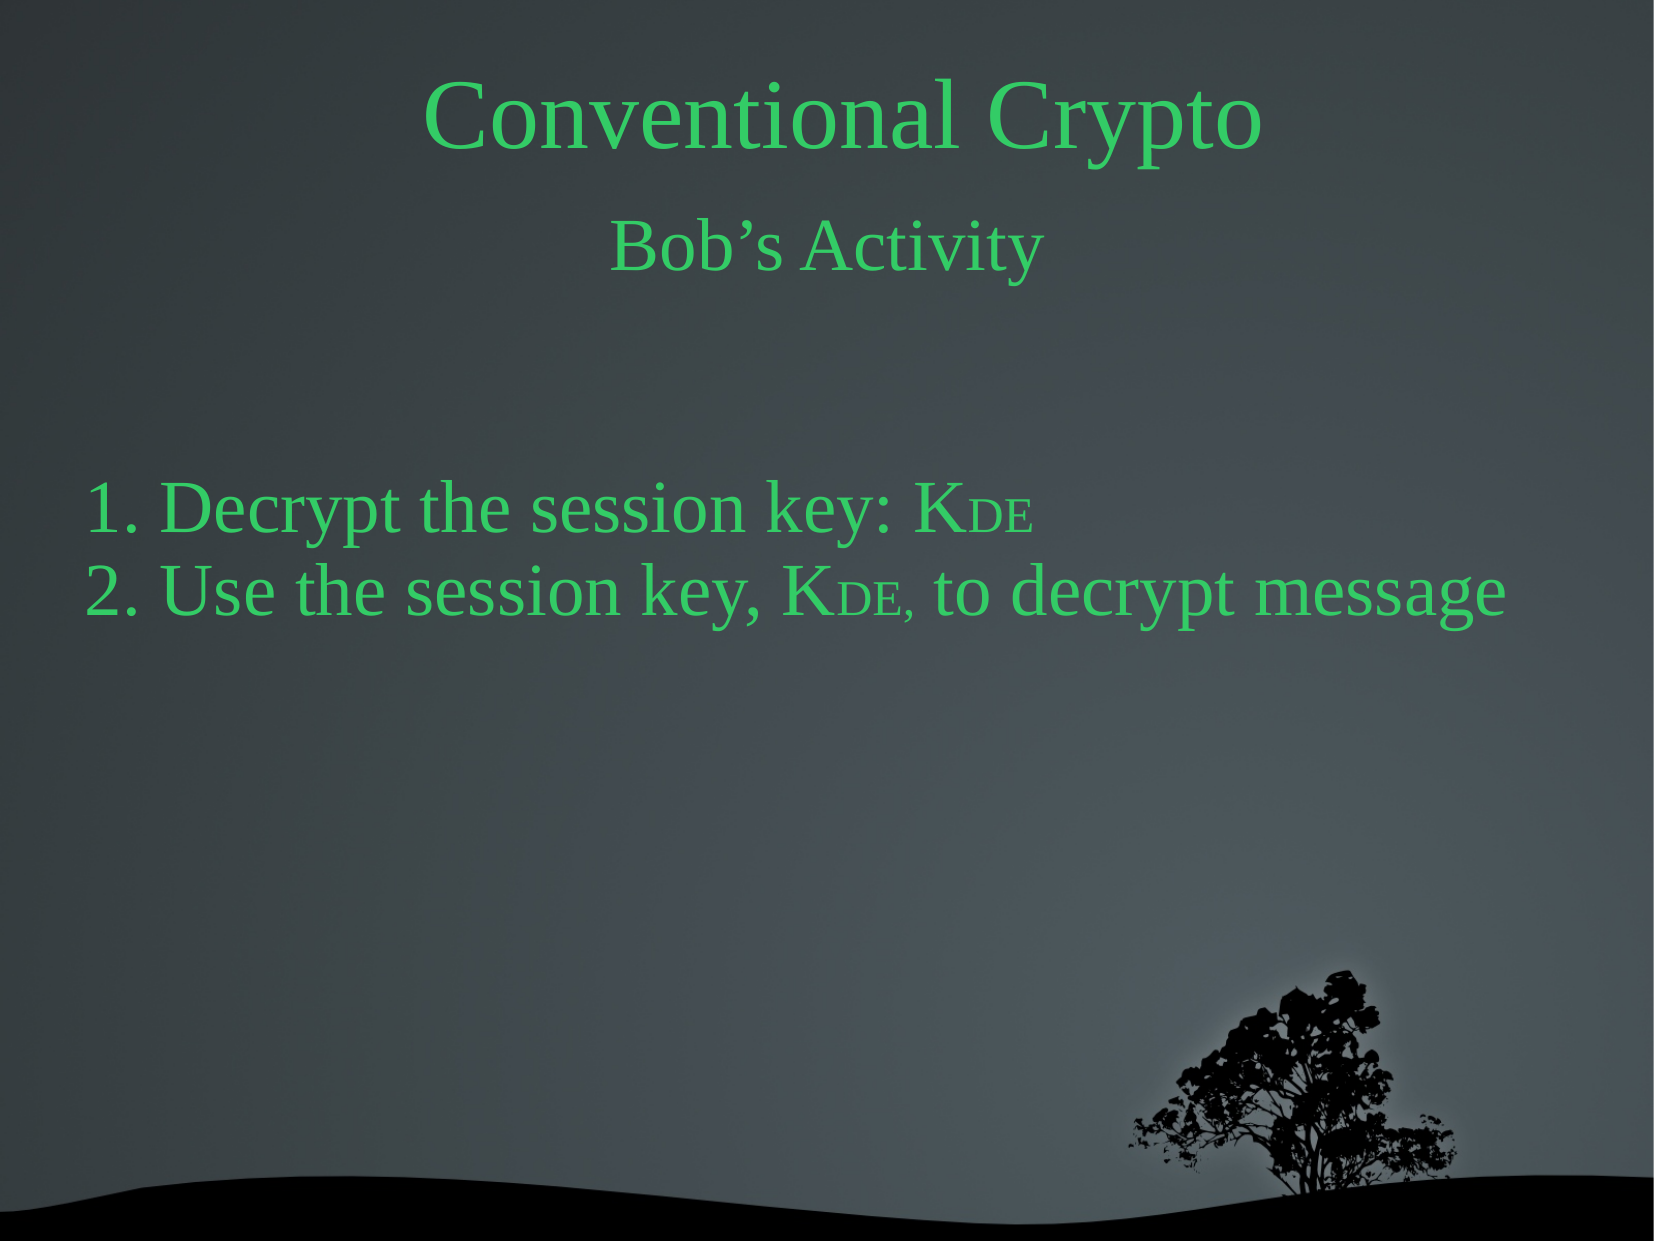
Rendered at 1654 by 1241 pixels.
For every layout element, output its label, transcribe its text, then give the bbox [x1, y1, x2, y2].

text_box Bob’s Activity [595, 196, 1064, 303]
text_box 1. Decrypt the session key: KDE 2. Use the session key, KDE, to decrypt message [70, 457, 1566, 655]
picture [0, 0, 1654, 1241]
text_box Conventional Crypto [408, 51, 1276, 188]
